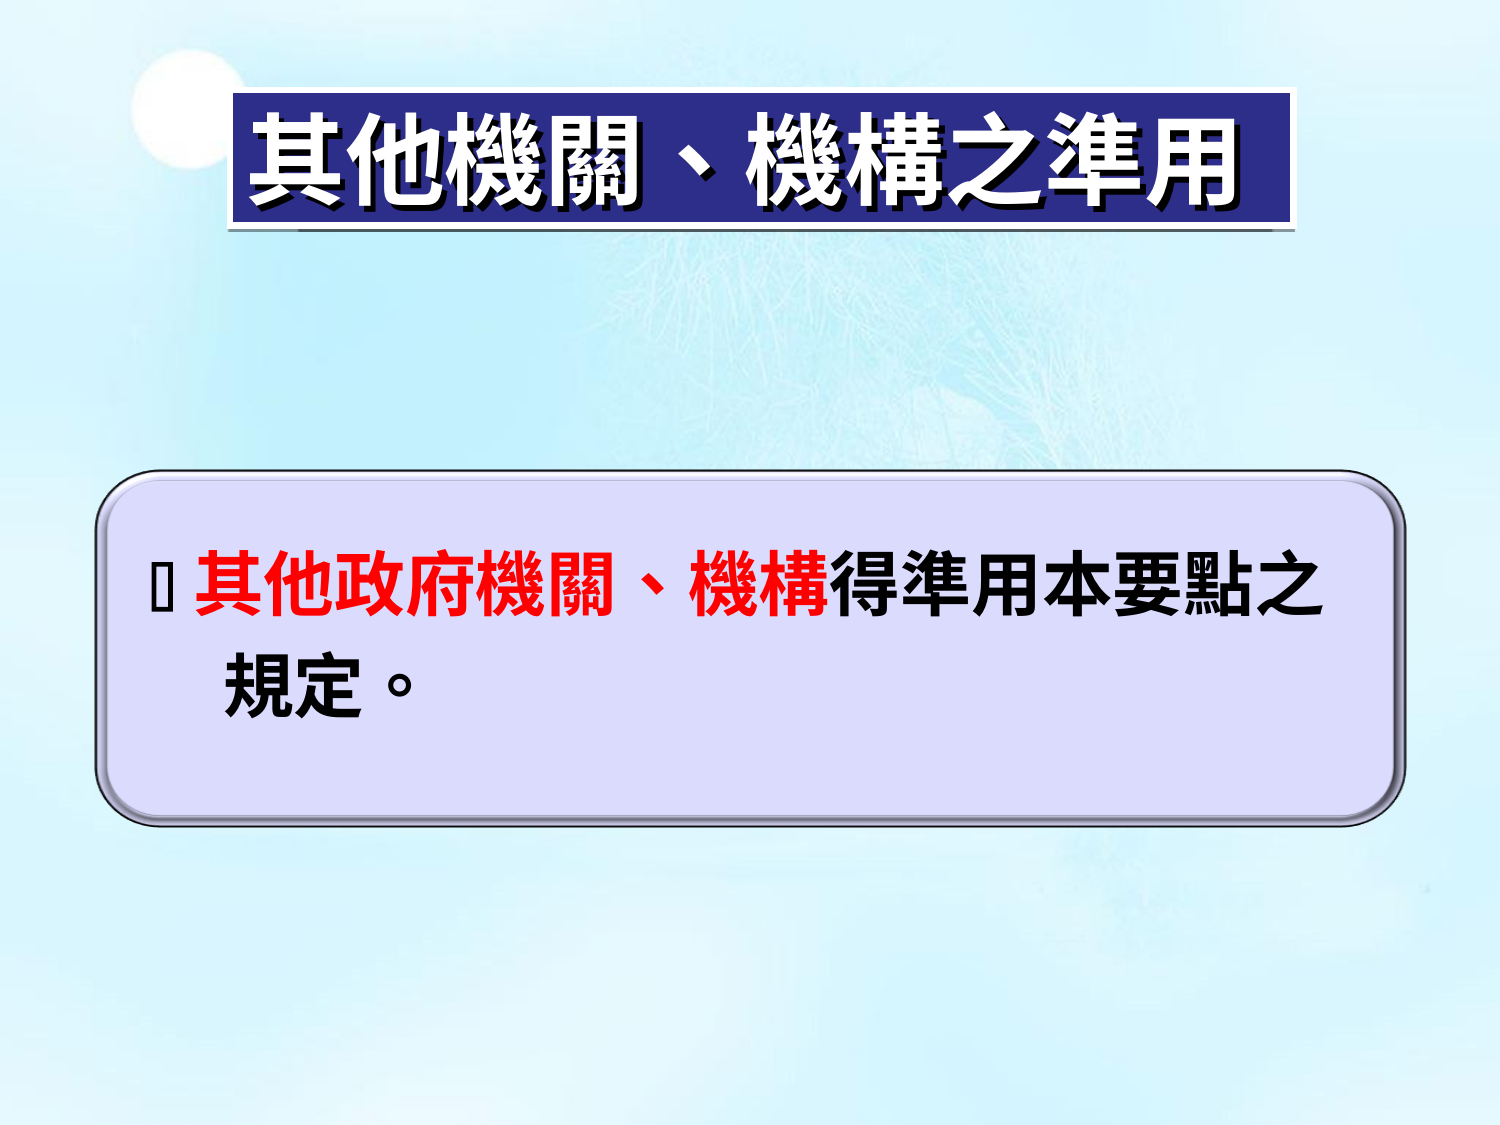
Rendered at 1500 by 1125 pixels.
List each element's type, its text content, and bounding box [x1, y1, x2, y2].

picture [0, 0, 1500, 1125]
text_box 其他機關、機構之準用 [230, 90, 1294, 226]
text_box 其他政府機關、機構得準用本要點之規定。 [135, 515, 1341, 820]
